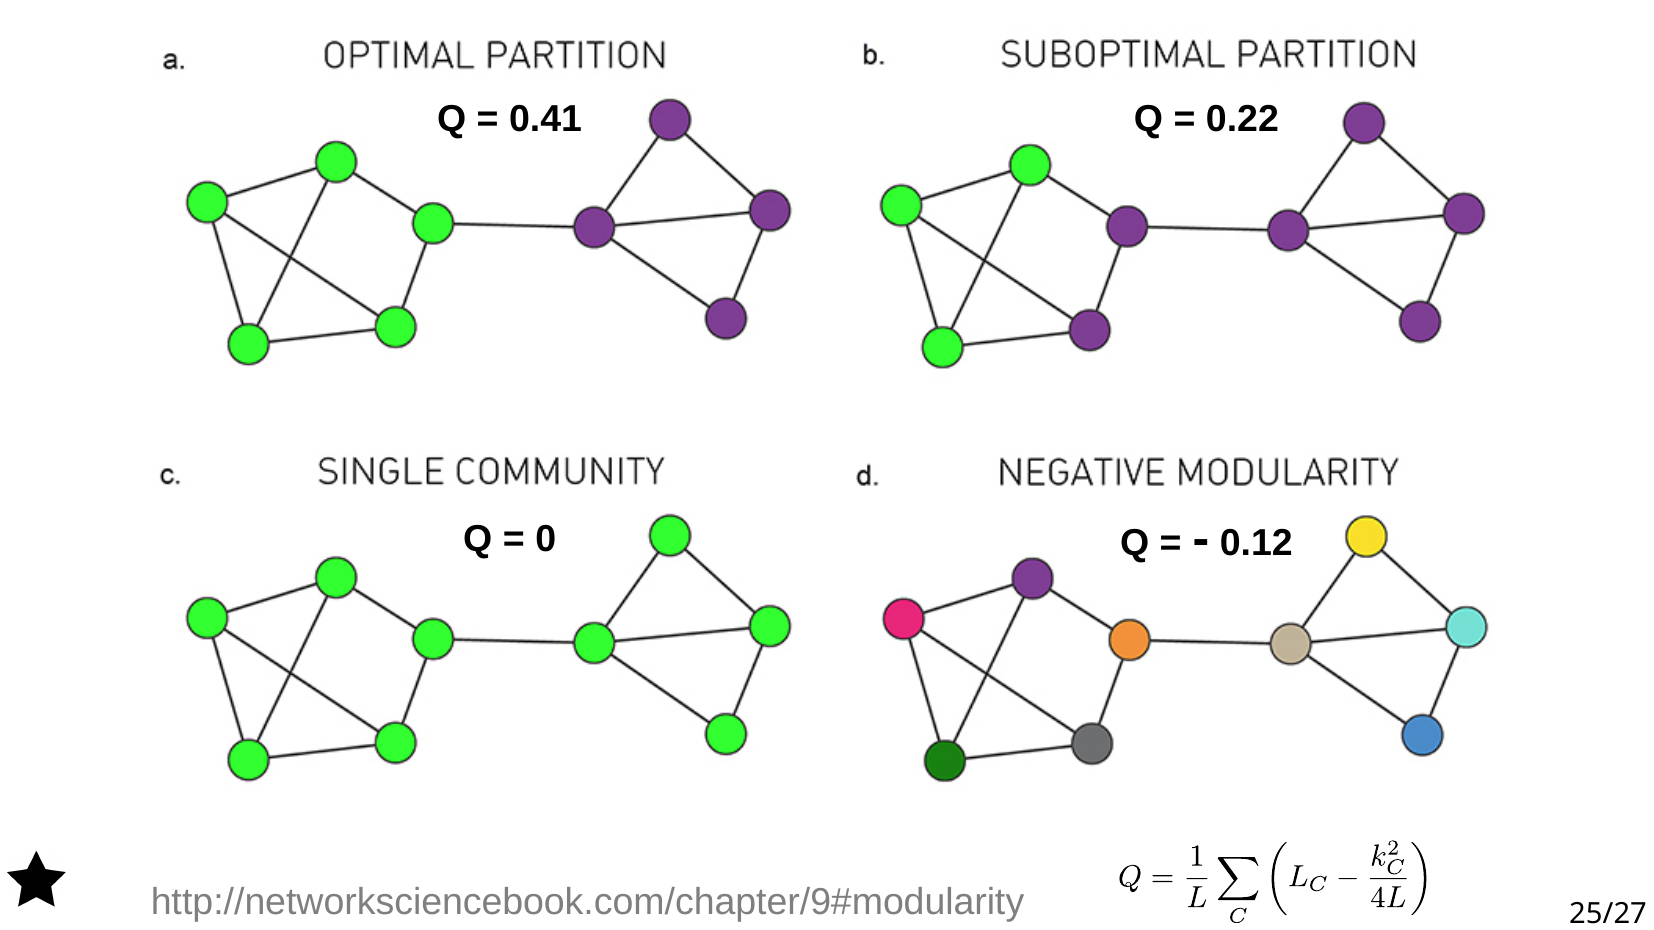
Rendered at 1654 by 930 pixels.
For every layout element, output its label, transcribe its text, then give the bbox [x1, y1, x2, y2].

text_box Q = 0.22 [1101, 81, 1312, 157]
text_box Q = 0 [404, 500, 615, 576]
text_box Q = 0.41 [404, 81, 615, 157]
picture [6, 850, 66, 907]
text_box Q = - 0.12 [1101, 488, 1312, 588]
picture [1117, 840, 1433, 923]
picture [115, 416, 1526, 826]
text_box http://networksciencebook.com/chapter/9#modularity [136, 873, 1040, 930]
picture [115, 15, 1526, 394]
